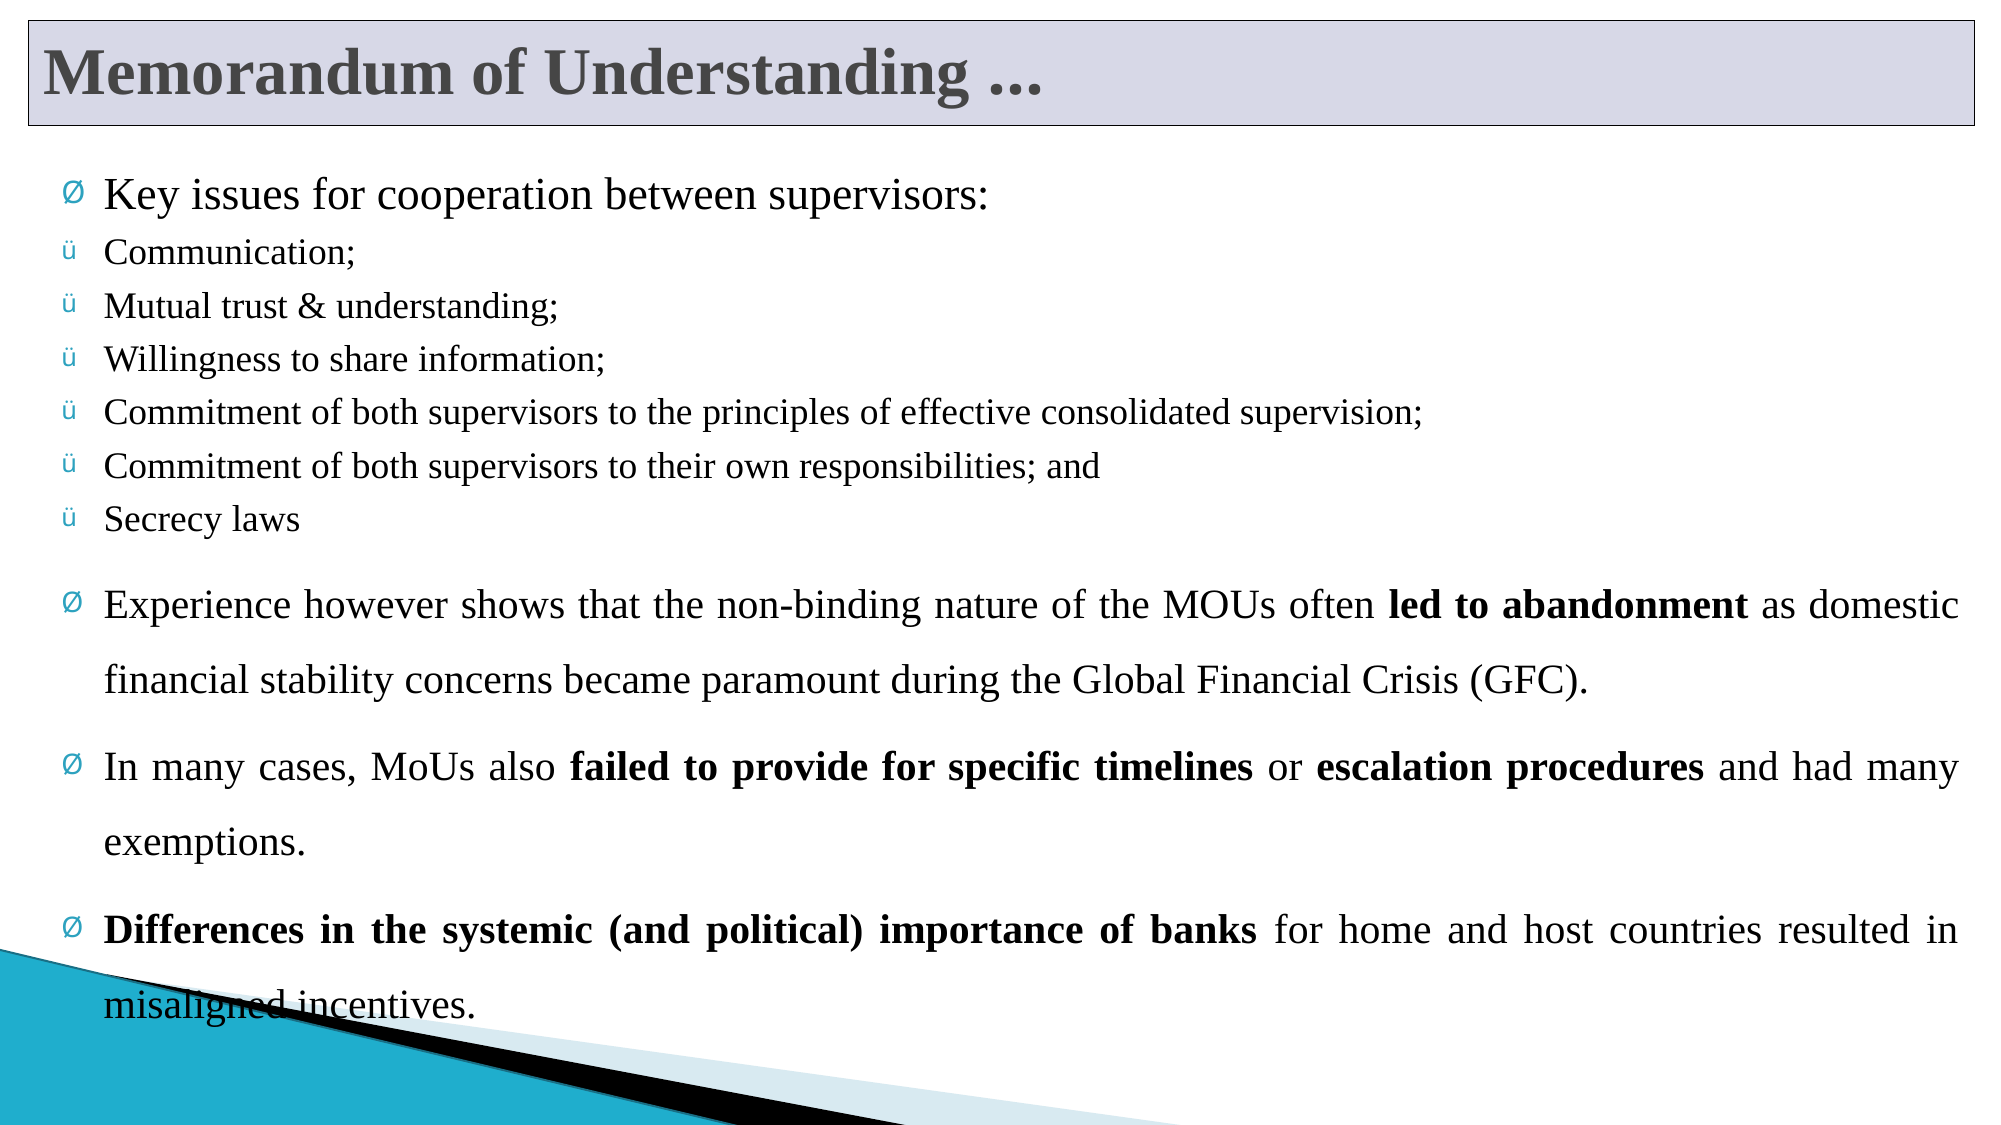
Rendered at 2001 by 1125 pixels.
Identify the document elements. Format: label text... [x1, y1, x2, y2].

title Memorandum of Understanding … [28, 20, 1975, 126]
list Key issues for cooperation between supervisors: Communication; Mutual trust & understanding; Willingness to share information; Commitment of both supervisors to the principles of effective consolidated supervision; Commitment of both supervisors to their own responsibilities; and Secrecy laws Experience however shows that the non-binding nature of the MOUs often led to abandonment as domestic financial stability concerns became paramount during the Global Financial Crisis (GFC). In many cases, MoUs also failed to provide for specific timelines or escalation procedures and had many exemptions. Differences in the systemic (and political) importance of banks for home and host countries resulted in misaligned incentives. [28, 156, 1975, 1108]
